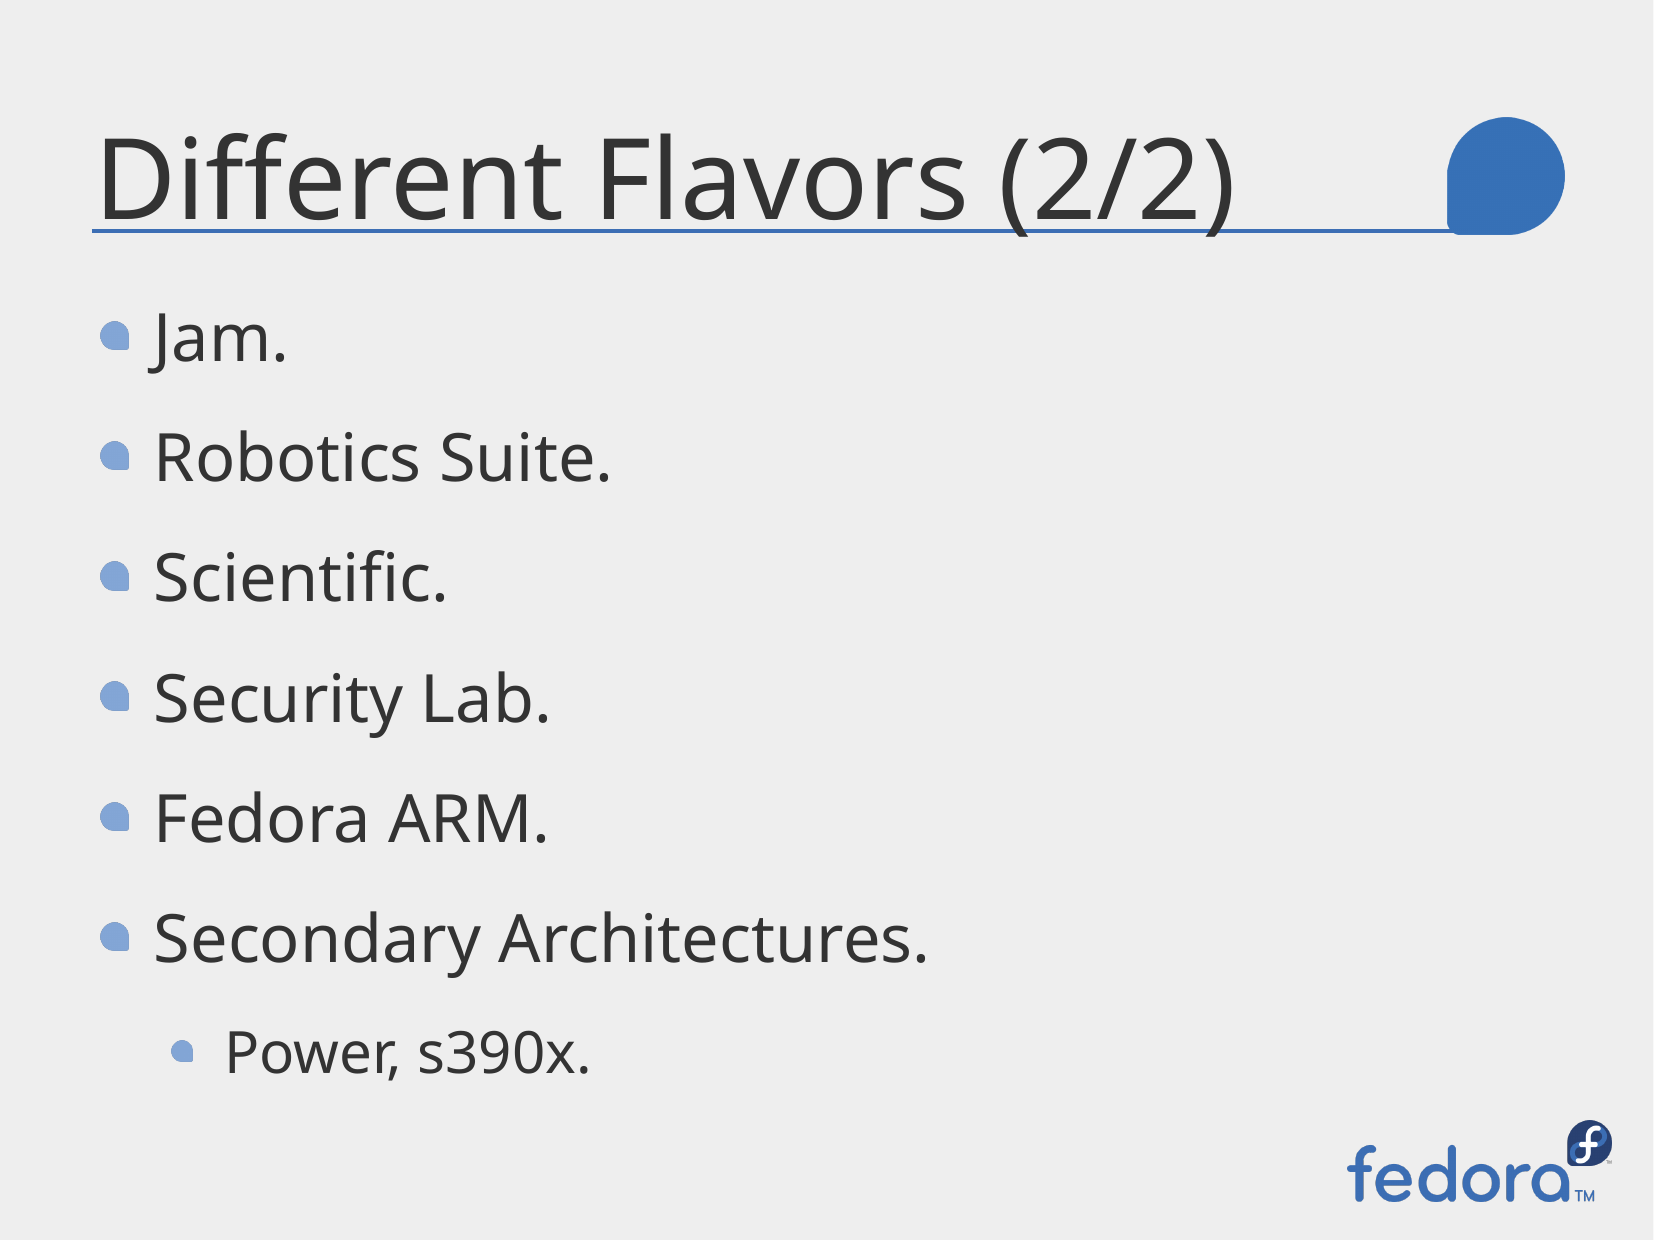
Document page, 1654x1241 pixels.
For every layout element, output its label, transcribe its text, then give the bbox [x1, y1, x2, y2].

title Different Flavors (2/2) [94, 100, 1426, 251]
picture [1447, 117, 1565, 235]
list Jam. Robotics Suite. Scientific. Security Lab. Fedora ARM. Secondary Architectures. Power, s390x. [82, 290, 1571, 1094]
picture [1347, 1120, 1612, 1202]
